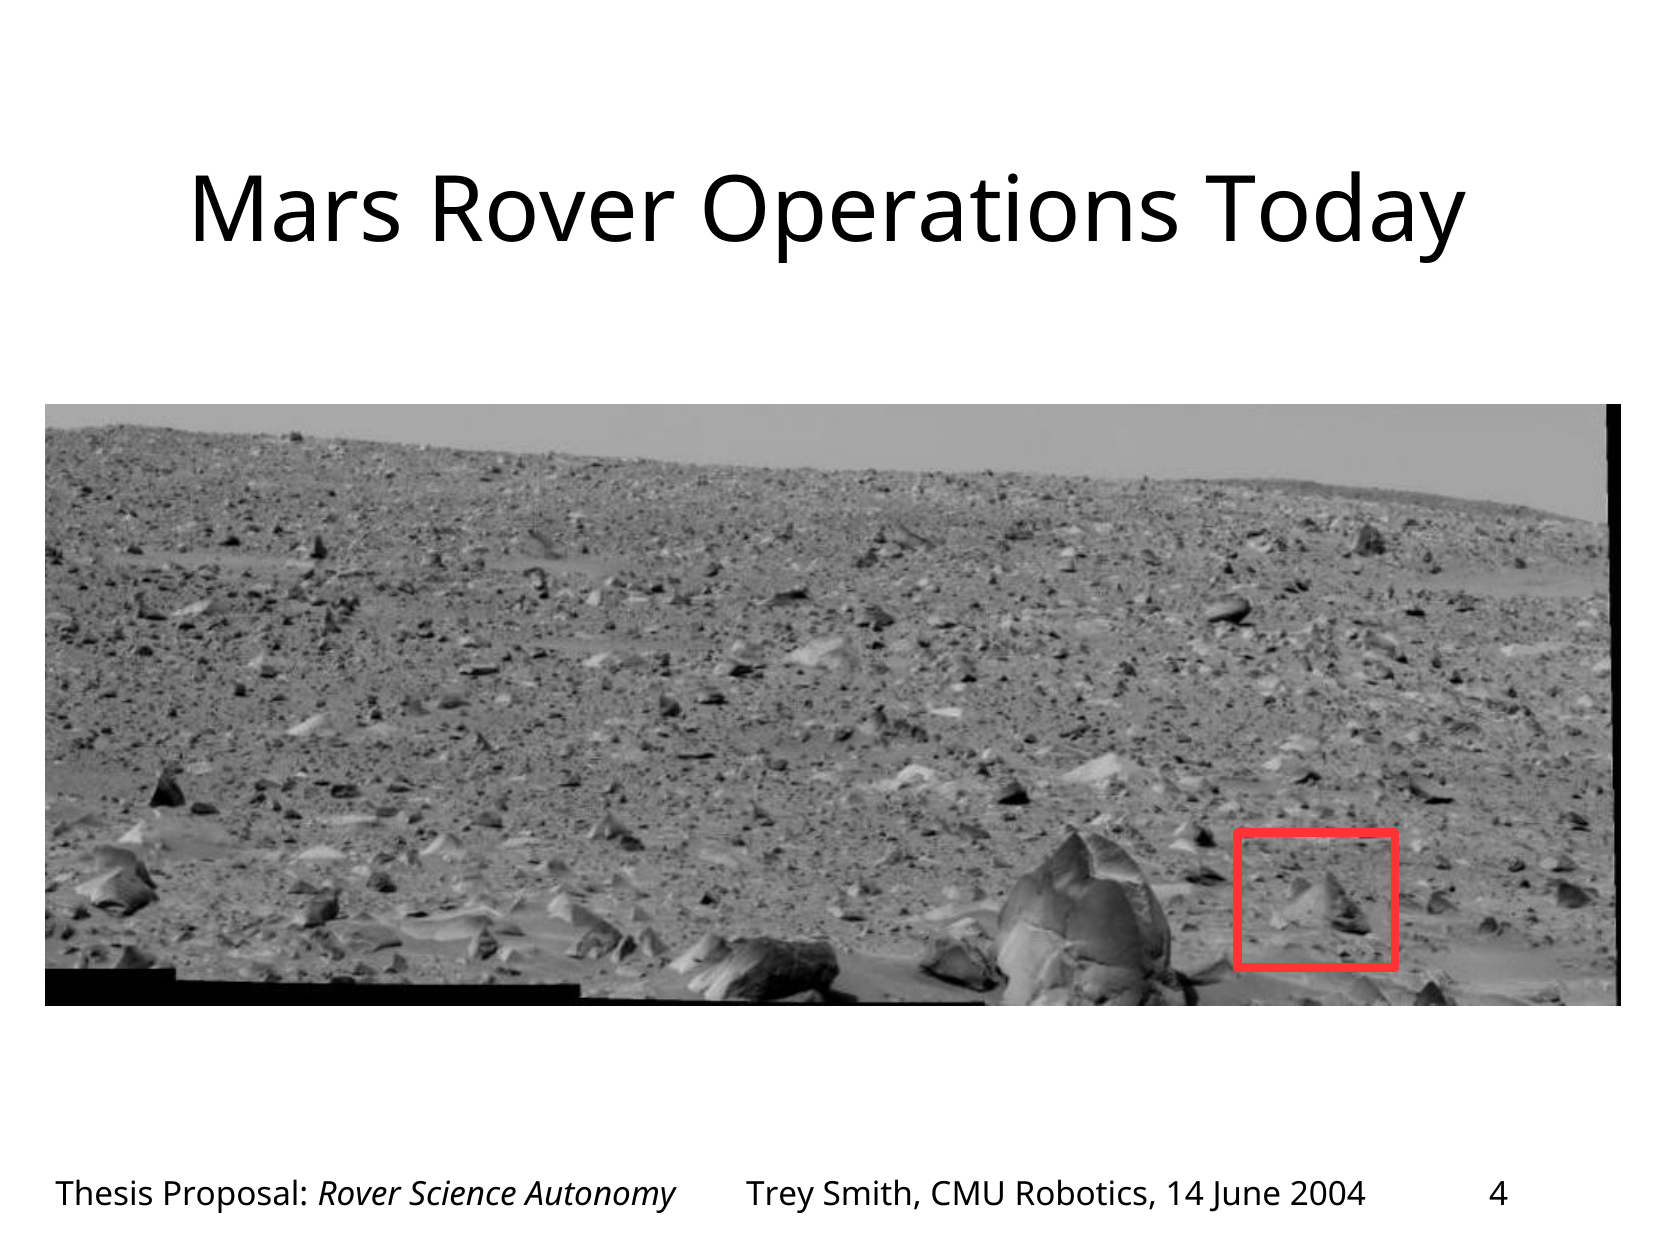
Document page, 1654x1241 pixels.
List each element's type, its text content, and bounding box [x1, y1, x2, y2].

title Mars Rover Operations Today [121, 102, 1534, 311]
picture [45, 404, 1621, 1006]
